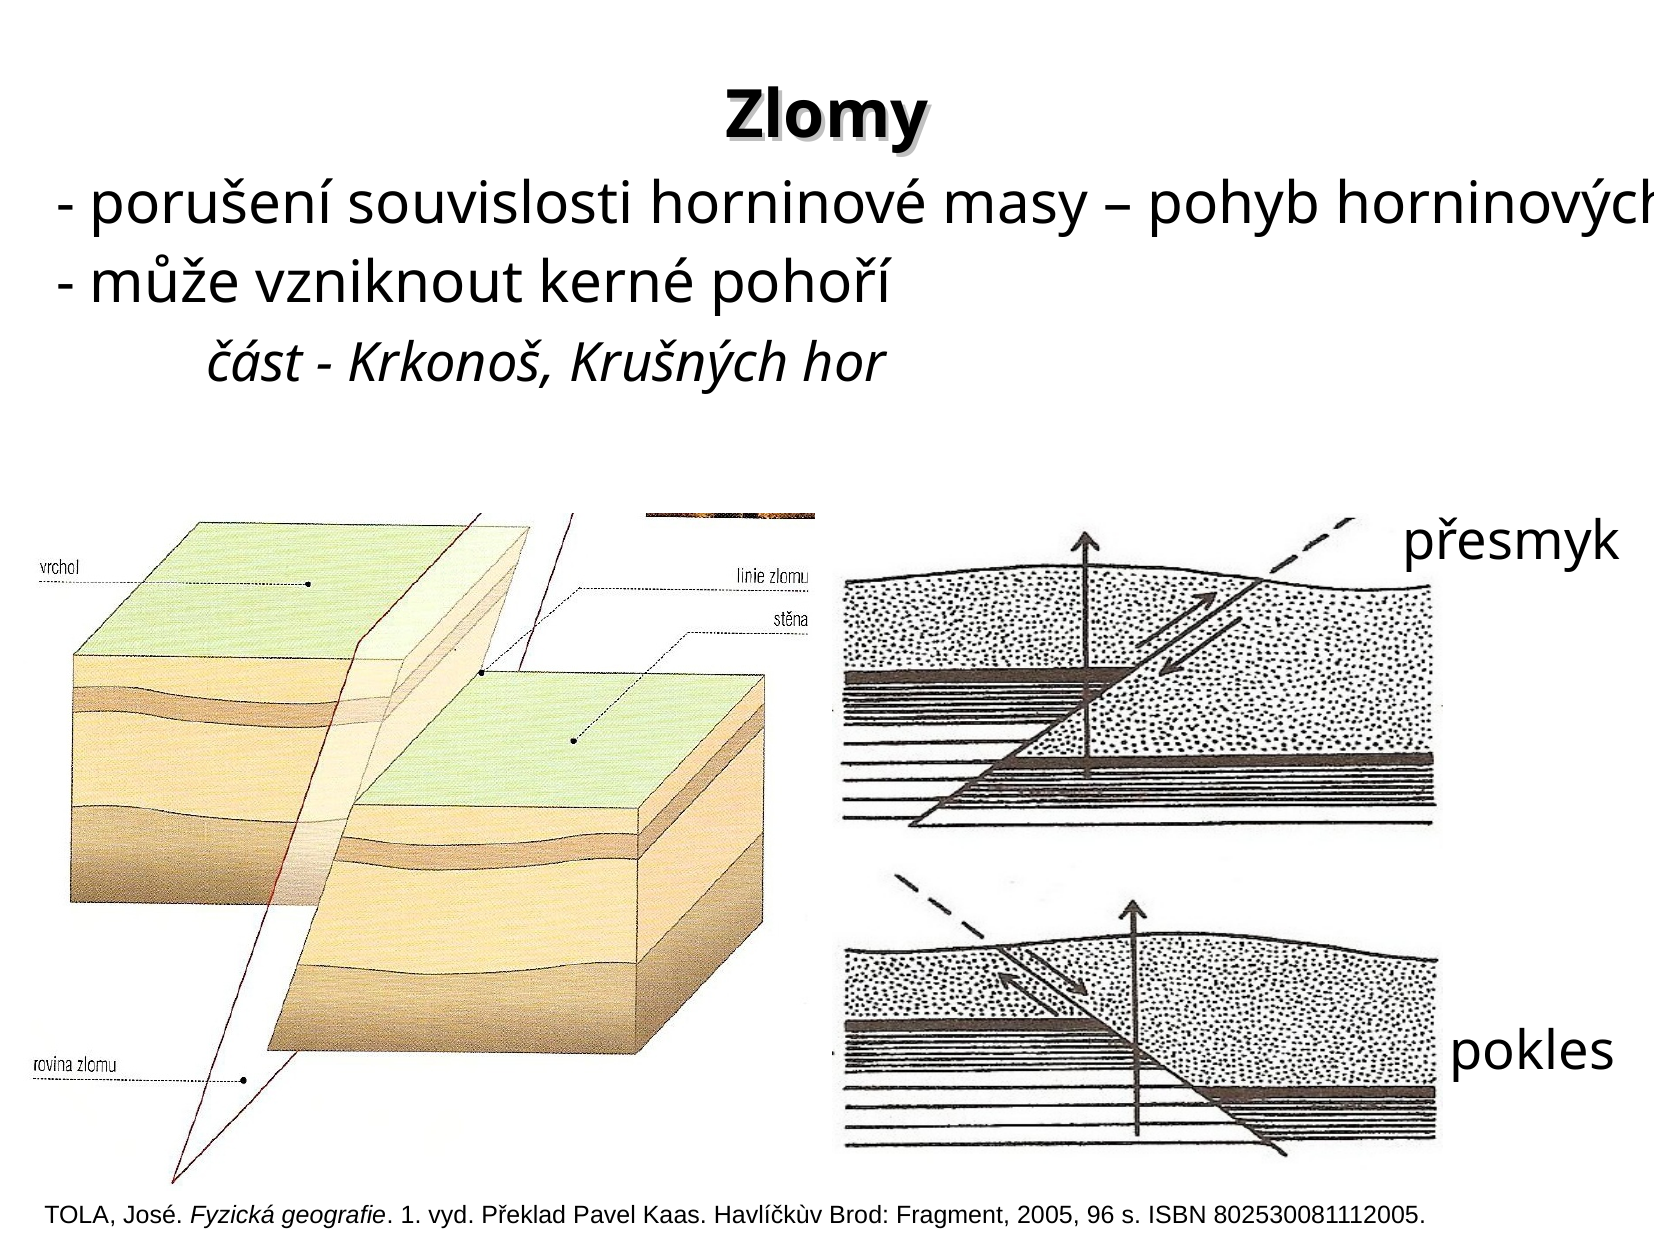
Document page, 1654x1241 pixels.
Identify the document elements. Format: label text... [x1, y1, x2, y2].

picture [832, 513, 1443, 1171]
text_box pokles [1435, 1003, 1654, 1095]
text_box - porušení souvislosti horninové masy – pohyb horninových ker - může vzniknout kerné pohoří část - Krkonoš, Krušných hor [41, 153, 1595, 495]
text_box Zlomy [29, 59, 1625, 167]
text_box TOLA, José. Fyzická geografie. 1. vyd. Překlad Pavel Kaas. Havlíčkùv Brod: Fragment, 2005, 96 s. ISBN 802530081112005. [29, 1192, 1595, 1236]
text_box přesmyk [1387, 493, 1654, 585]
picture [23, 513, 815, 1192]
